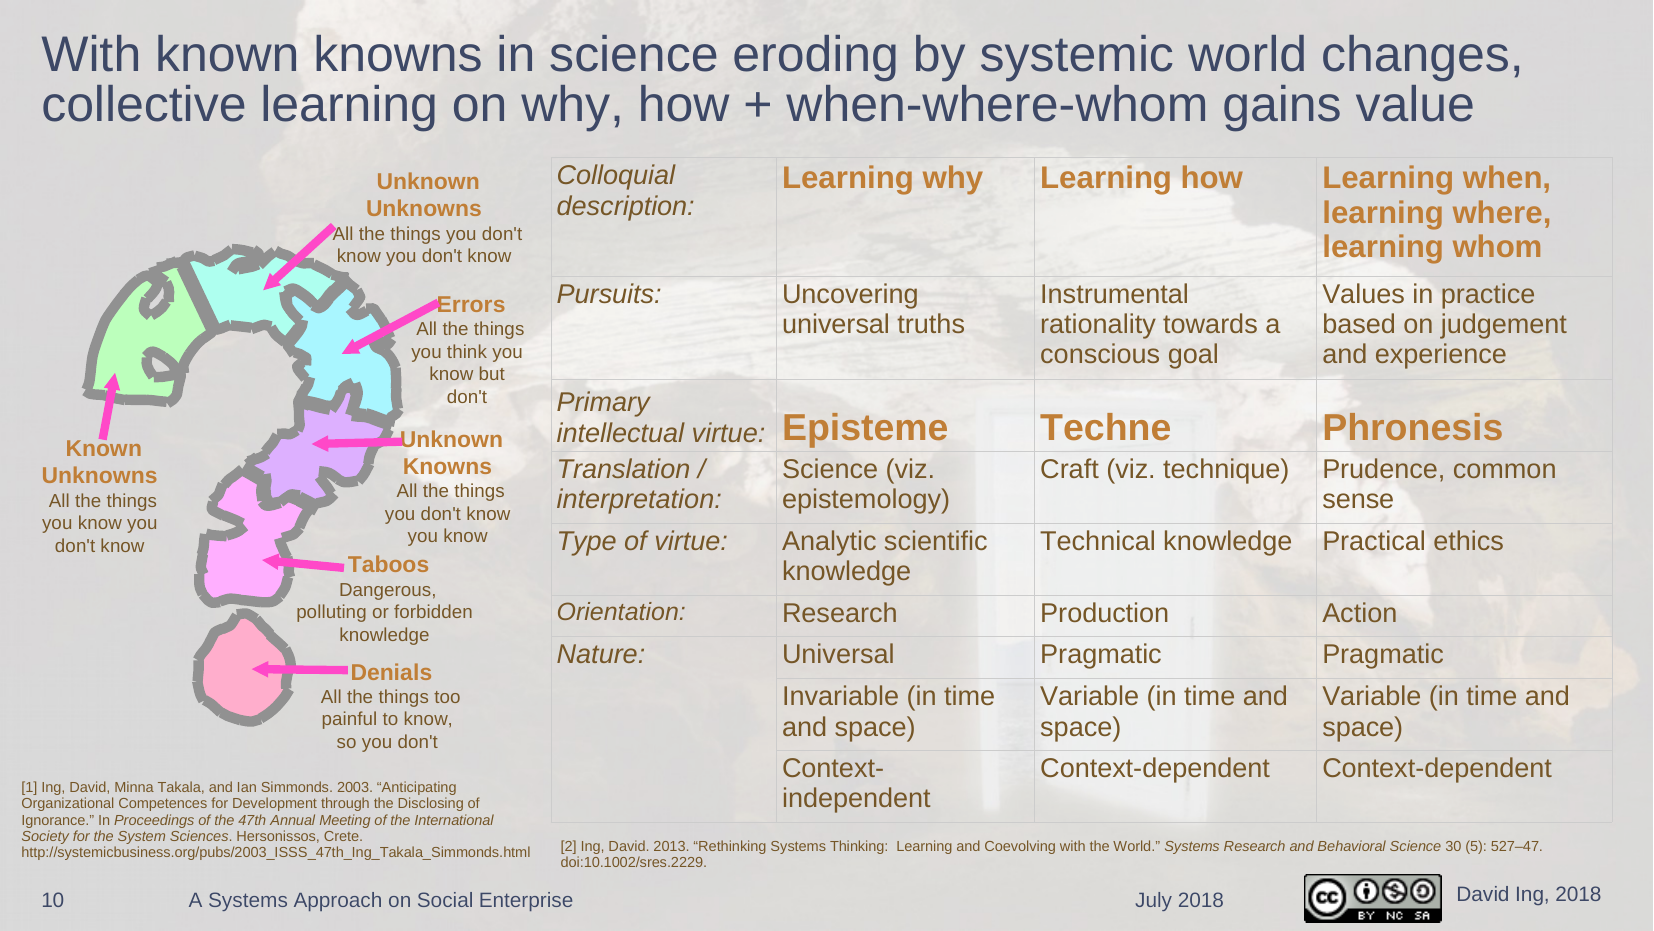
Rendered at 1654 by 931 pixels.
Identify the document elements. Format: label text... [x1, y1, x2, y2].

table_header Learning when, learning where, learning whom [1317, 158, 1612, 276]
table_cell Technical knowledge [1035, 524, 1316, 595]
table_cell Prudence, common sense [1317, 452, 1612, 523]
table_cell Context-independent [777, 751, 1034, 822]
text_box Errors All the things you think you know but don't [401, 289, 527, 408]
table_cell Instrumental rationality towards a conscious goal [1035, 277, 1316, 379]
text_box [197, 613, 291, 722]
table_cell Uncovering universal truths [777, 277, 1034, 379]
picture [1304, 879, 1442, 923]
table_cell Analytic scientific knowledge [777, 524, 1034, 595]
title With known knowns in science eroding by systemic world changes, collective learning on why, how + when-where-whom gains value [41, 30, 1613, 166]
table_cell Variable (in time and space) [1317, 679, 1612, 750]
table_cell Context-dependent [1317, 751, 1612, 822]
table_cell Context-dependent [1035, 751, 1316, 822]
text_box Denials All the things too painful to know, so you don't [307, 656, 462, 753]
table_cell Practical ethics [1317, 524, 1612, 595]
table_header Learning how [1035, 158, 1316, 276]
text_box Unknown Knowns All the things you don't know you know [371, 424, 518, 547]
table_cell Variable (in time and space) [1035, 679, 1316, 750]
table_cell Craft (viz. technique) [1035, 452, 1316, 523]
table_cell Values in practice based on judgement and experience [1317, 277, 1612, 379]
text_box Taboos Dangerous, polluting or forbidden knowledge [290, 549, 474, 646]
table_cell Production [1035, 596, 1316, 636]
table_cell Nature: [552, 637, 776, 822]
table_cell Universal [777, 637, 1034, 678]
text_box [183, 249, 398, 603]
table_cell Primary intellectual virtue: [552, 380, 776, 451]
table_cell Orientation: [552, 596, 776, 636]
table_cell Action [1317, 596, 1612, 636]
table_cell Research [777, 596, 1034, 636]
text_box [86, 262, 213, 402]
table_cell Episteme [777, 380, 1034, 451]
table_header Colloquial description: [552, 158, 776, 276]
table_cell Pragmatic [1317, 637, 1612, 678]
table_header Learning why [777, 158, 1034, 276]
text_box [378, 335, 390, 345]
text_box [1] Ing, David, Minna Takala, and Ian Simmonds. 2003. “Anticipating Organizational Competences for Development through the Disclosing of Ignorance.” In Proceedings of the 47th Annual Meeting of the International Society for the System Sciences. Hersonissos, Crete. http://systemicbusiness.org/pubs/2003_ISSS_47th_Ing_Takala_Simmonds.html [6, 771, 553, 870]
text_box Unknown Unknowns All the things you don't know you don't know [314, 166, 528, 267]
table_cell Phronesis [1317, 380, 1612, 451]
text_box Known Unknowns All the things you know you don't know [19, 433, 175, 557]
table_cell Pragmatic [1035, 637, 1316, 678]
table_cell Science (viz. epistemology) [777, 452, 1034, 523]
table_cell Translation / interpretation: [552, 452, 776, 523]
table_cell Pursuits: [0, 0, 1653, 931]
table_cell Type of virtue: [552, 524, 776, 595]
table_cell Techne [1035, 380, 1316, 451]
table_cell Invariable (in time and space) [777, 679, 1034, 750]
text_box [2] Ing, David. 2013. “Rethinking Systems Thinking: Learning and Coevolving with the World.” Systems Research and Behavioral Science 30 (5): 527–47. doi:10.1002/sres.2229. [545, 831, 1619, 879]
